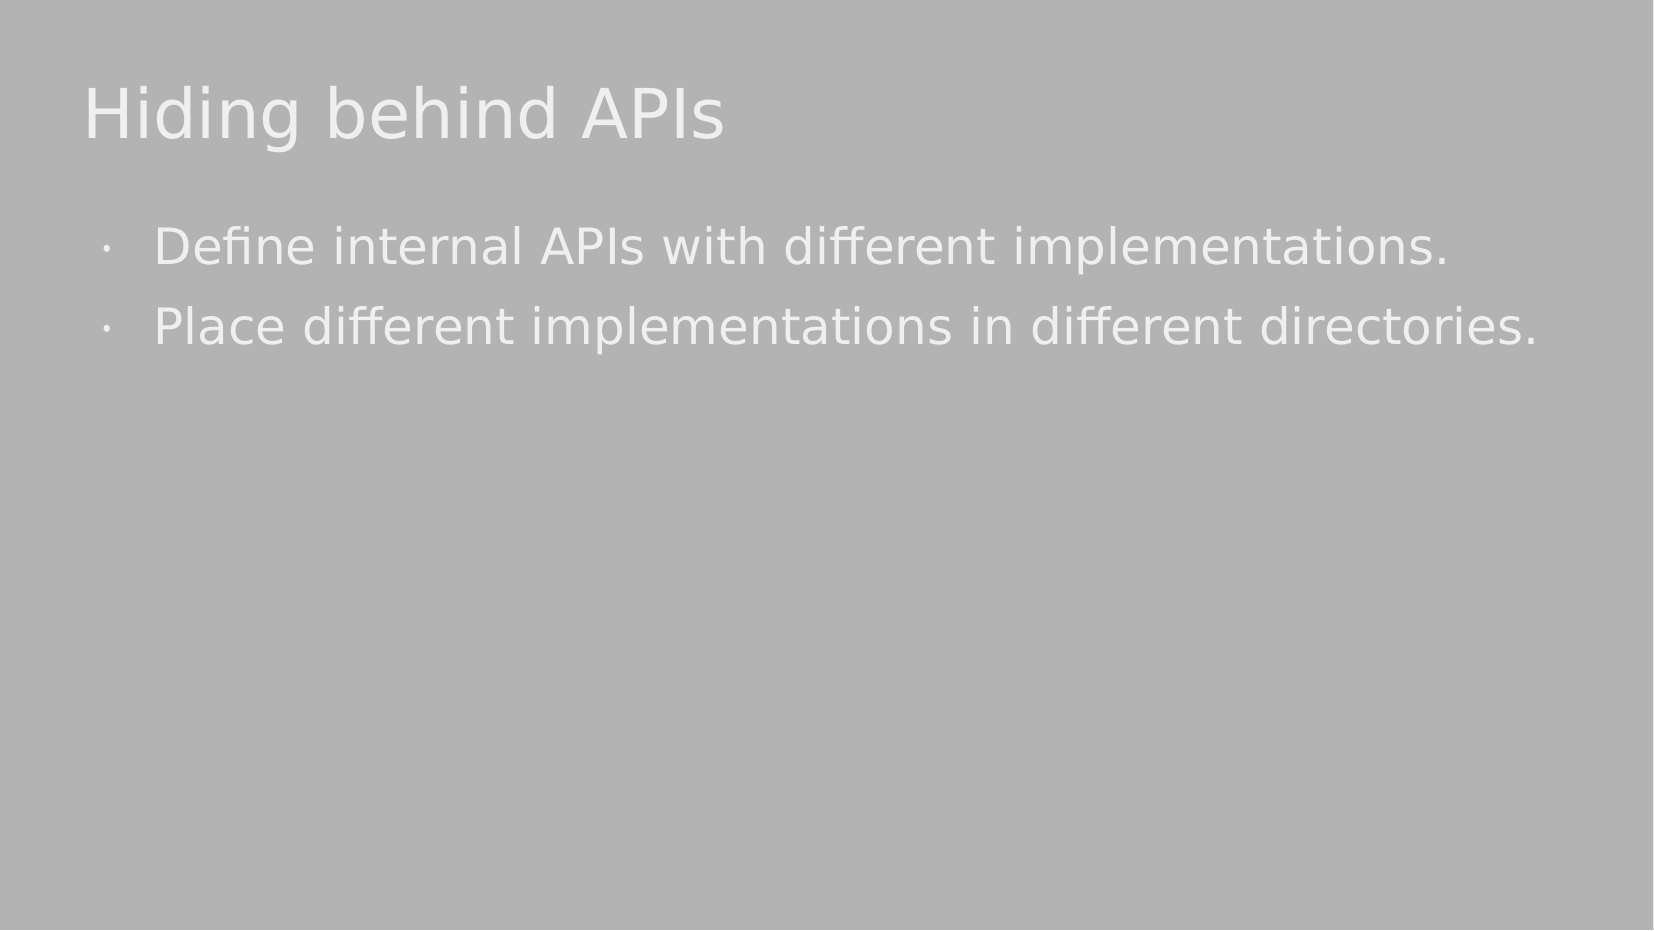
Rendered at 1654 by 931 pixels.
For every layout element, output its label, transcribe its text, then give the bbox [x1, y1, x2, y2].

list Define internal APIs with different implementations. Place different implementations in different directories. [82, 217, 1571, 758]
title Hiding behind APIs [82, 37, 1571, 193]
